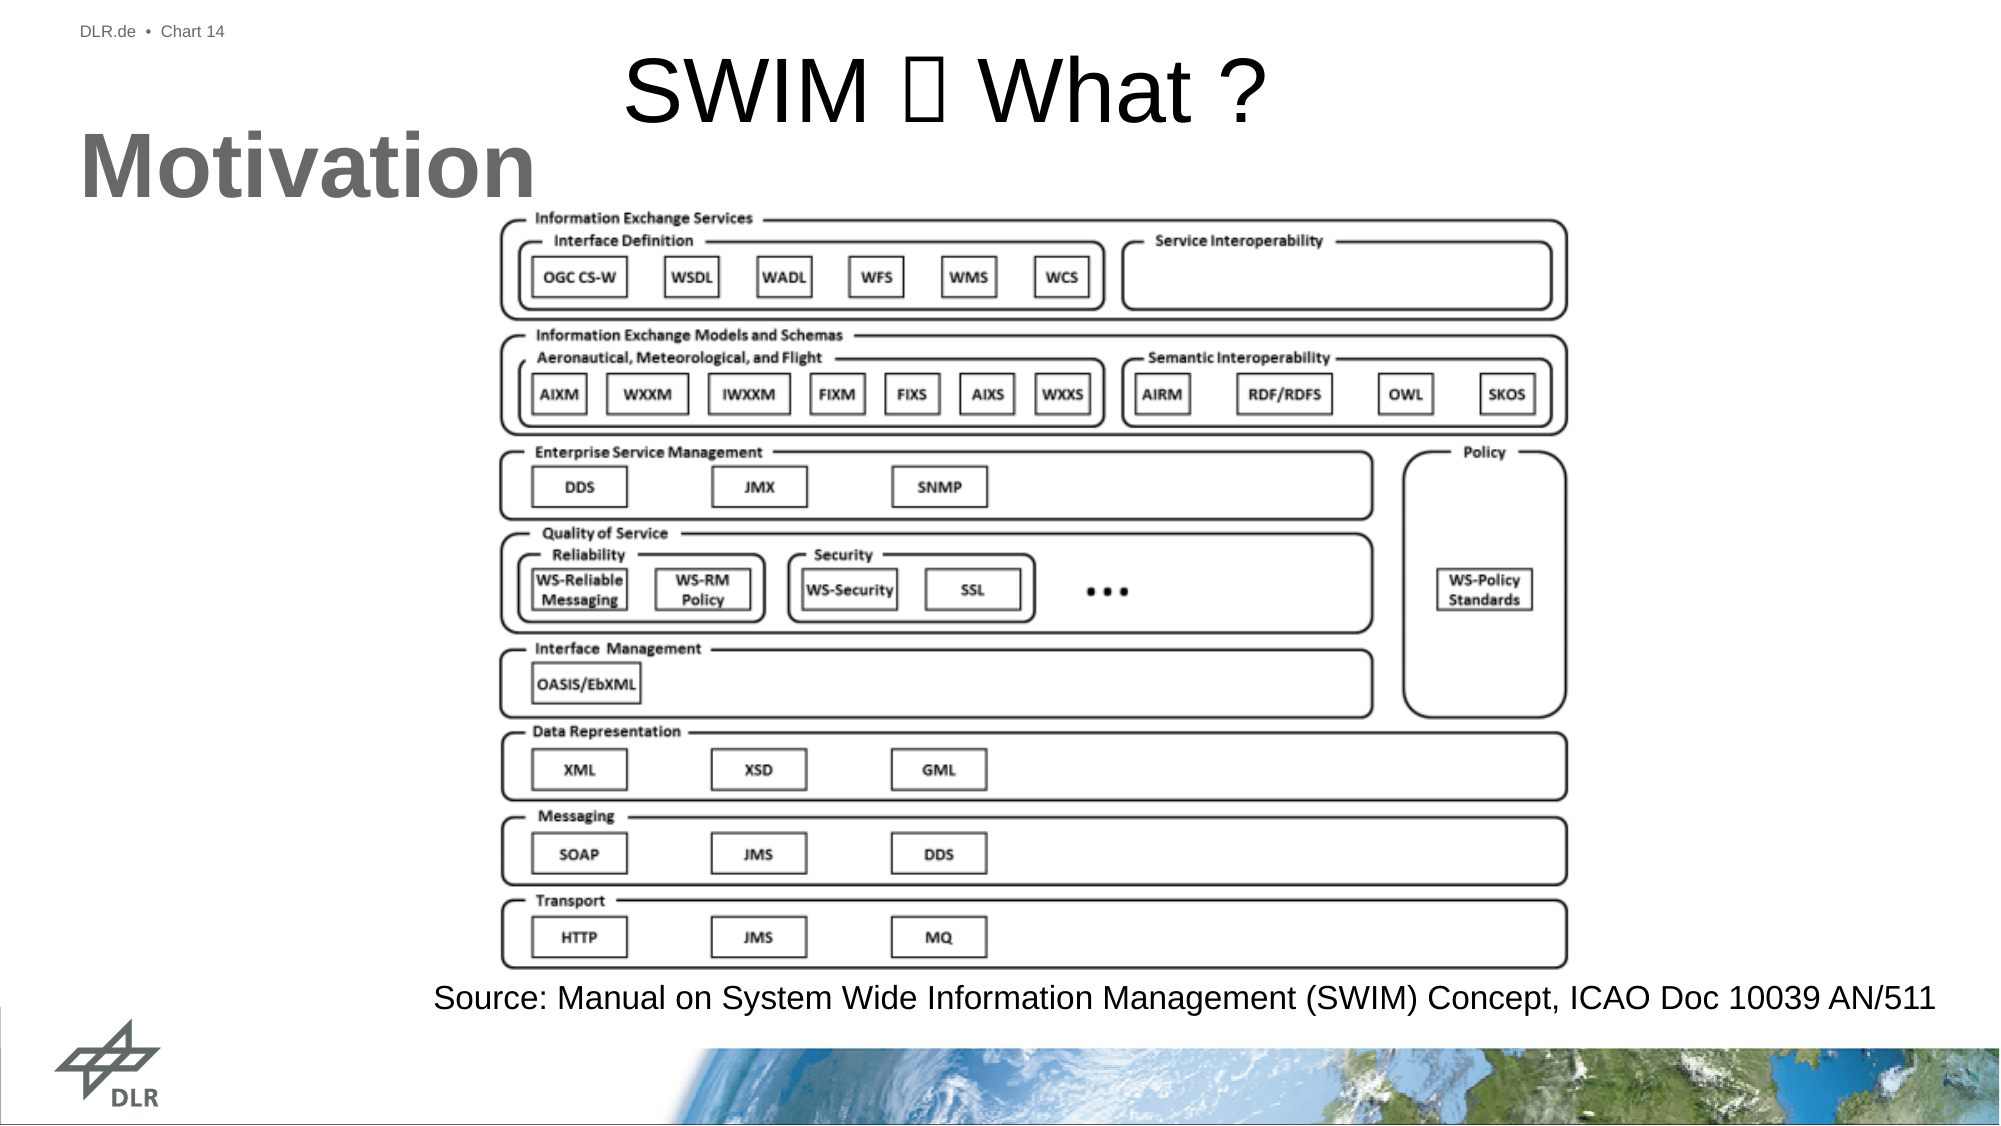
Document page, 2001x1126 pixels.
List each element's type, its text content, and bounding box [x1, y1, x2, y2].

list Source: Manual on System Wide Information Management (SWIM) Concept, ICAO Doc 10039 AN/511 [433, 976, 1987, 1036]
list SWIM  What ? [622, 31, 1939, 165]
slide_number DLR.de • Chart <number> [79, 20, 251, 45]
picture [488, 198, 1580, 975]
title Motivation [79, 106, 1921, 228]
